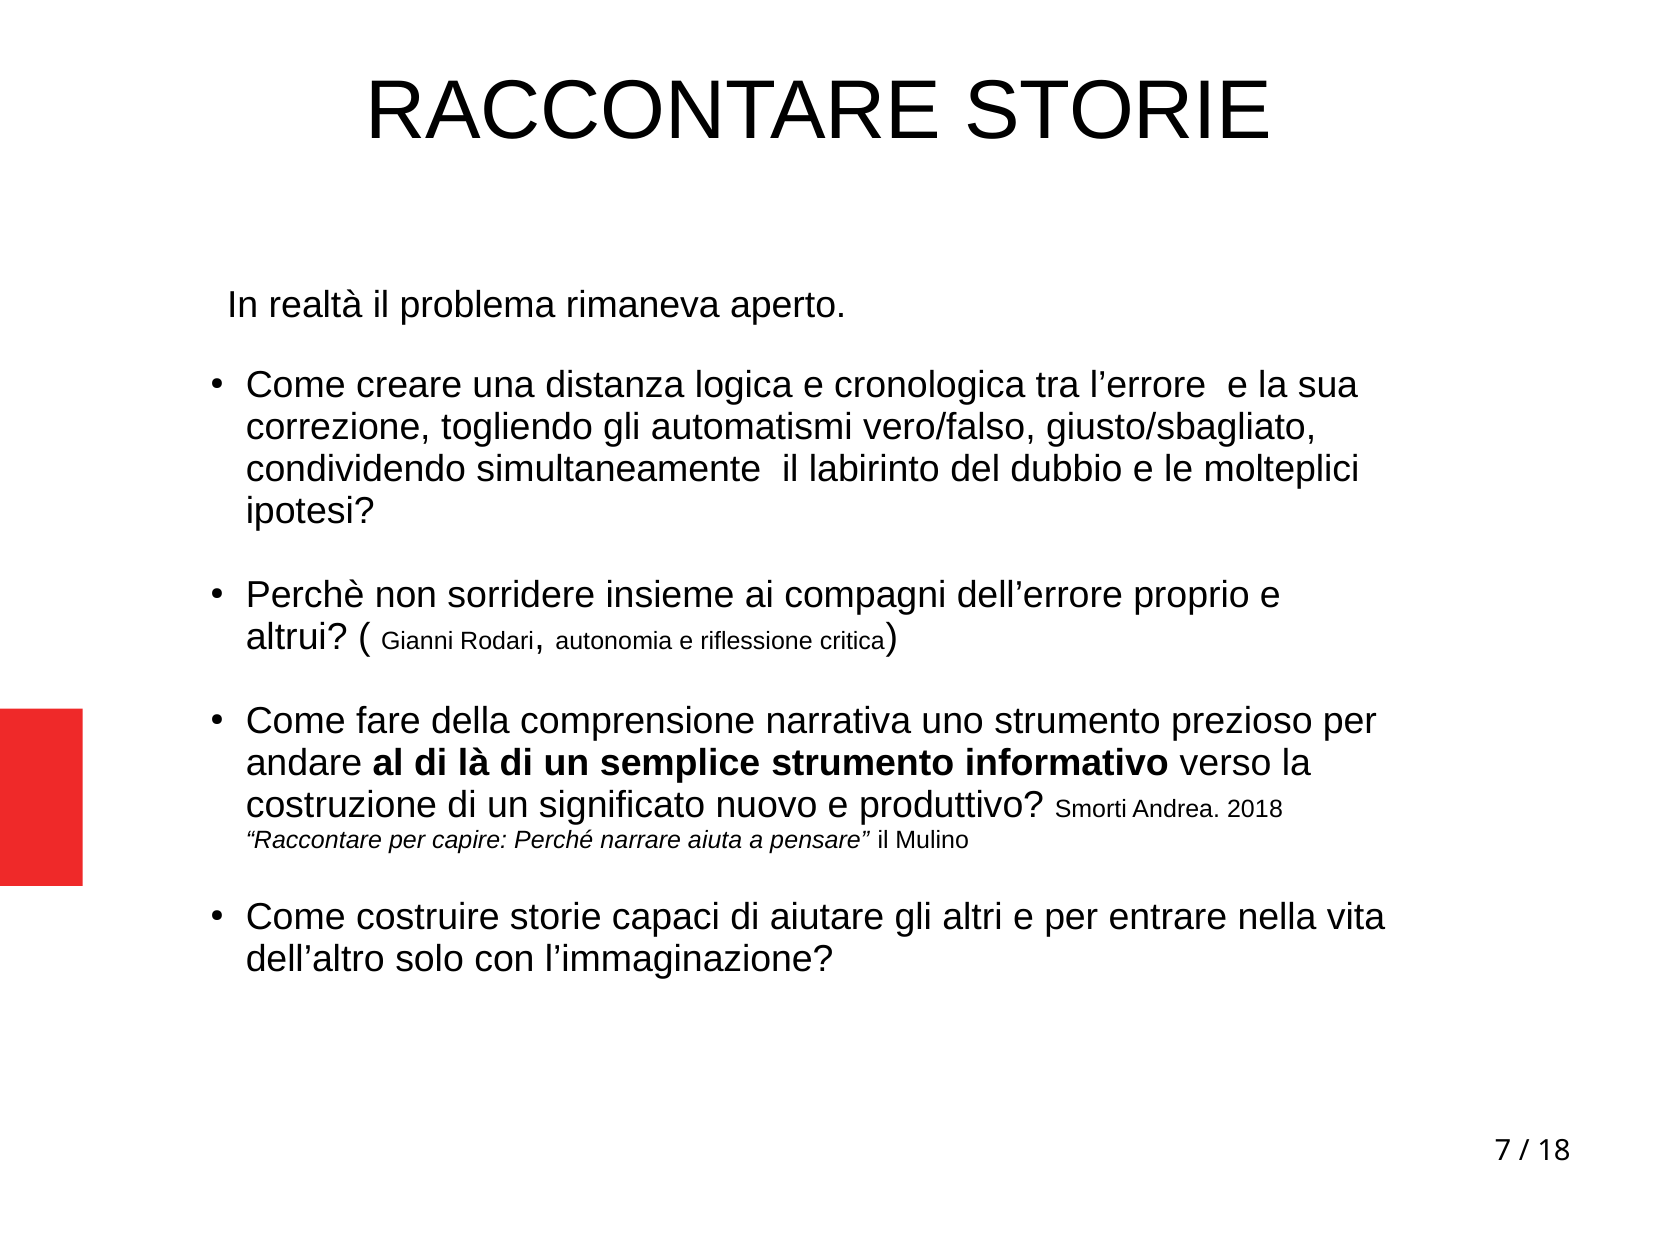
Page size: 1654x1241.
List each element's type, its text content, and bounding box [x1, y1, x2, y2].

text_box In realtà il problema rimaneva aperto. [212, 276, 1375, 334]
text_box RACCONTARE STORIE [240, 56, 1422, 180]
text_box Come creare una distanza logica e cronologica tra l’errore e la sua correzione, togliendo gli automatismi vero/falso, giusto/sbagliato, condividendo simultaneamente il labirinto del dubbio e le molteplici ipotesi? Perchè non sorridere insieme ai compagni dell’errore proprio e altrui? ( Gianni Rodari, autonomia e riflessione critica) Come fare della comprensione narrativa uno strumento prezioso per andare al di là di un semplice strumento informativo verso la costruzione di un significato nuovo e produttivo? Smorti Andrea. 2018 “Raccontare per capire: Perché narrare aiuta a pensare” il Mulino Come costruire storie capaci di aiutare gli altri e per entrare nella vita dell’altro solo con l’immaginazione? [195, 356, 1402, 1207]
